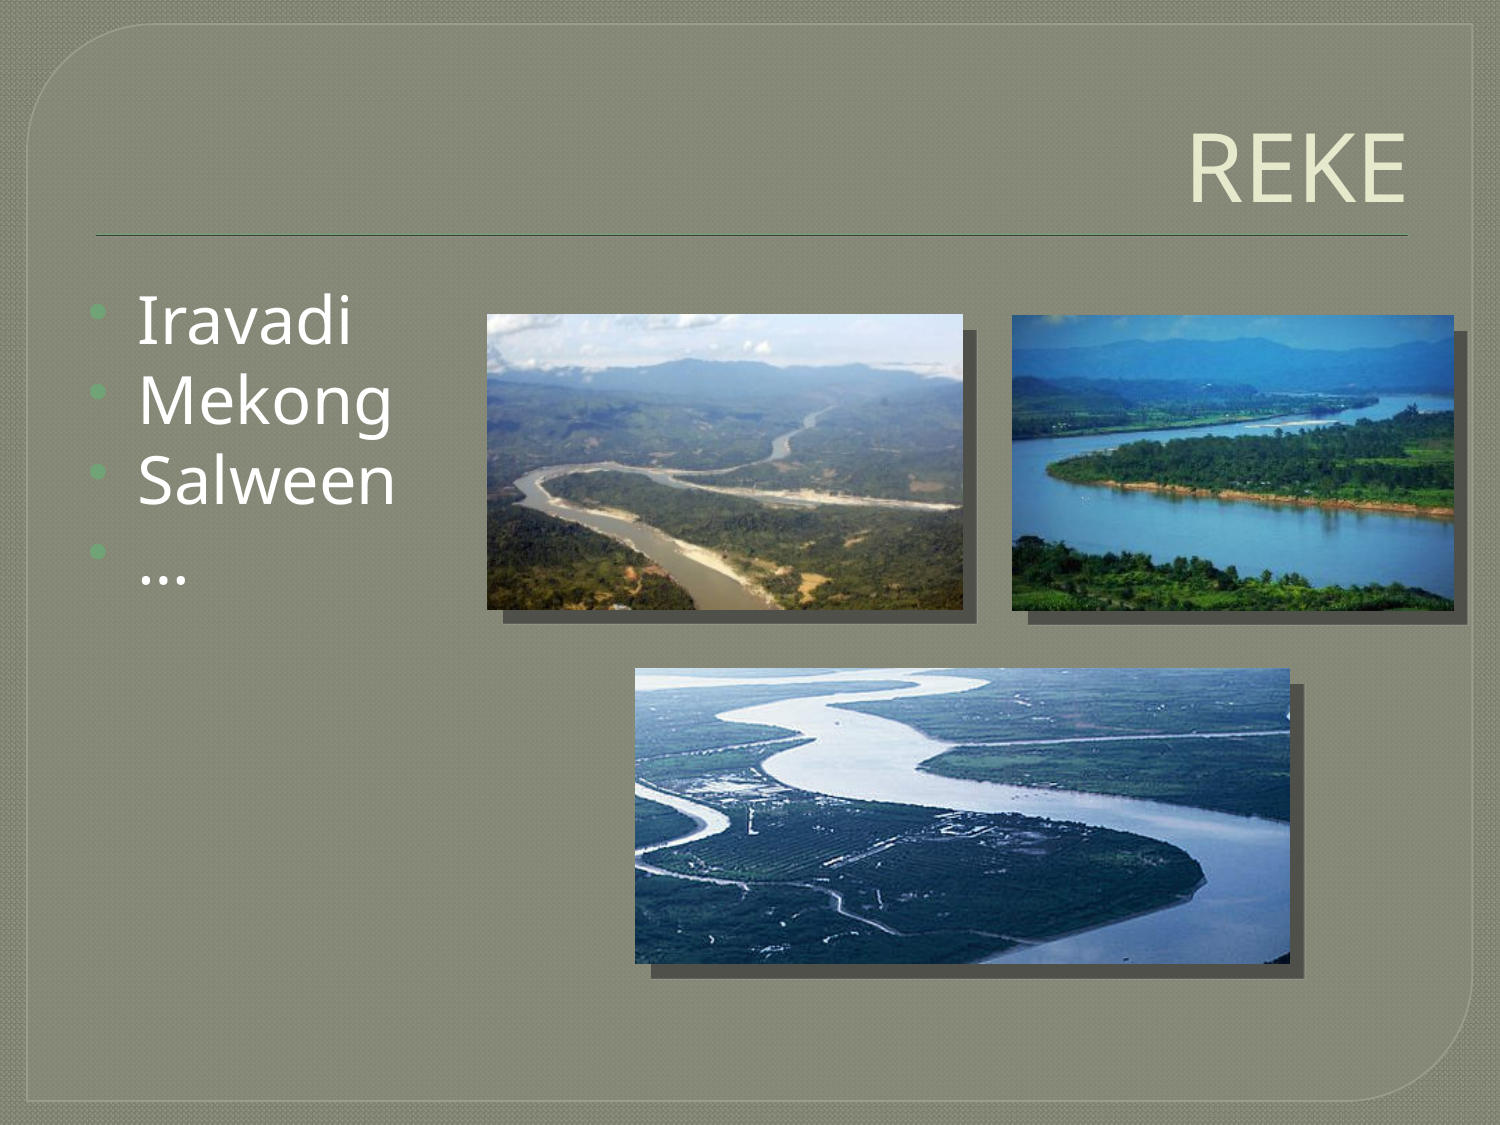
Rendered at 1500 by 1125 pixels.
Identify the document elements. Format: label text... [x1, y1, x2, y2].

list Iravadi Mekong Salween … [75, 270, 1425, 1013]
title REKE [75, 41, 1425, 230]
picture [0, 0, 1500, 1125]
